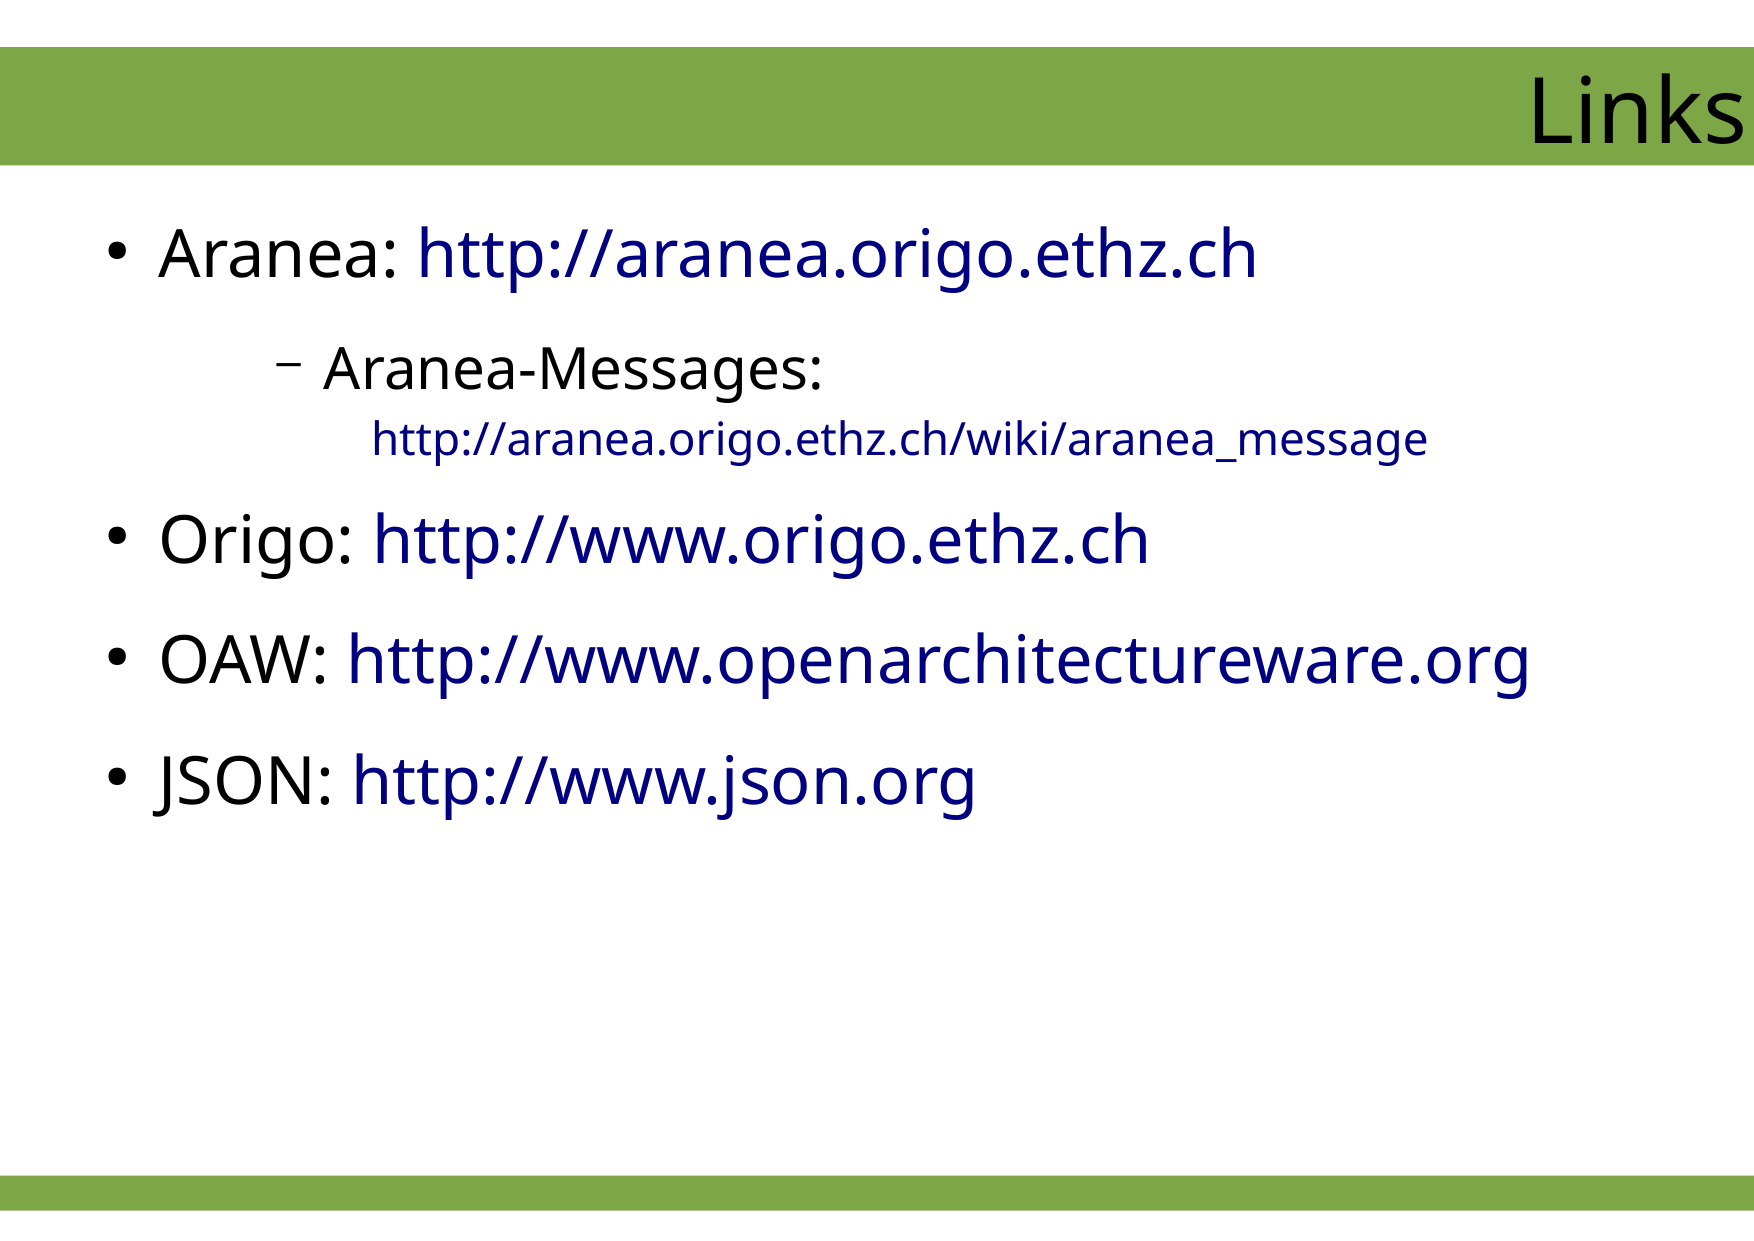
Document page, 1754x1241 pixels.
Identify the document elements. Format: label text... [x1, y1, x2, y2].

list Aranea: http://aranea.origo.ethz.ch Aranea-Messages: http://aranea.origo.ethz.ch/wiki/aranea_message Origo: http://www.origo.ethz.ch OAW: http://www.openarchitectureware.org JSON: http://www.json.org [87, 206, 1667, 1109]
title Links [0, 54, 1748, 162]
